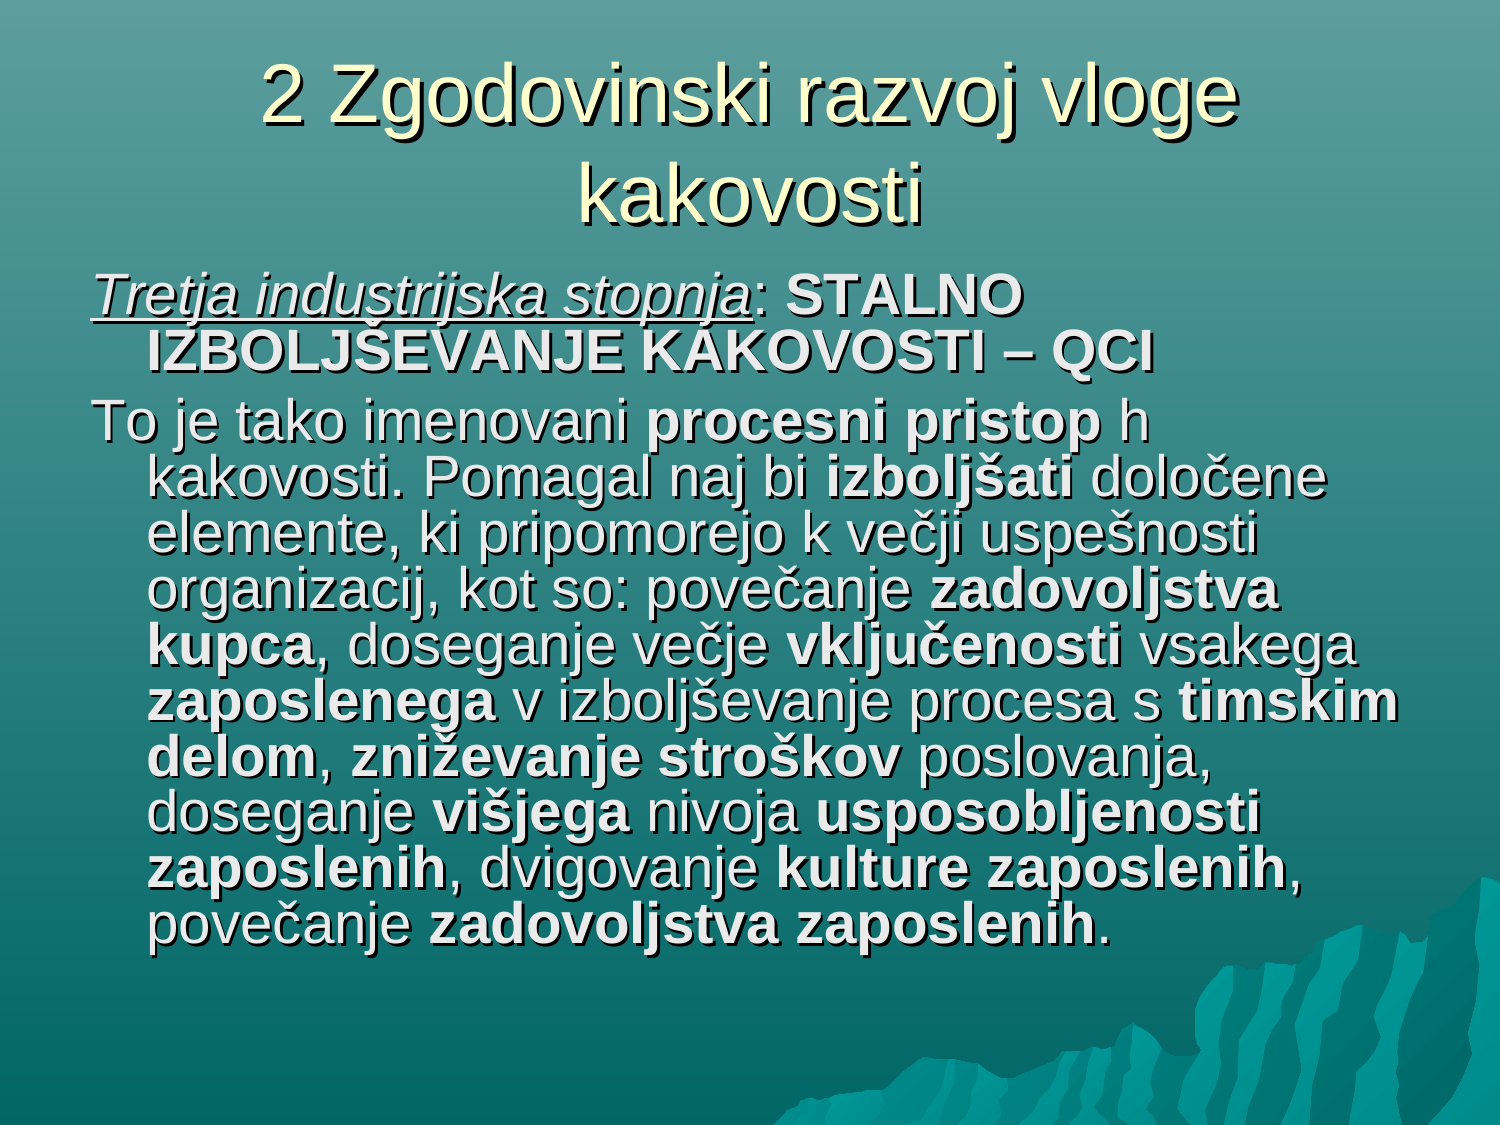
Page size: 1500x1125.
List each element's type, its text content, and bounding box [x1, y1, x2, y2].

title 2 Zgodovinski razvoj vloge kakovosti [75, 31, 1426, 247]
list Tretja industrijska stopnja: STALNO IZBOLJŠEVANJE KAKOVOSTI – QCI To je tako imenovani procesni pristop h kakovosti. Pomagal naj bi izboljšati določene elemente, ki pripomorejo k večji uspešnosti organizacij, kot so: povečanje zadovoljstva kupca, doseganje večje vključenosti vsakega zaposlenega v izboljševanje procesa s timskim delom, zniževanje stroškov poslovanja, doseganje višjega nivoja usposobljenosti zaposlenih, dvigovanje kulture zaposlenih, povečanje zadovoljstva zaposlenih. [75, 262, 1426, 1006]
